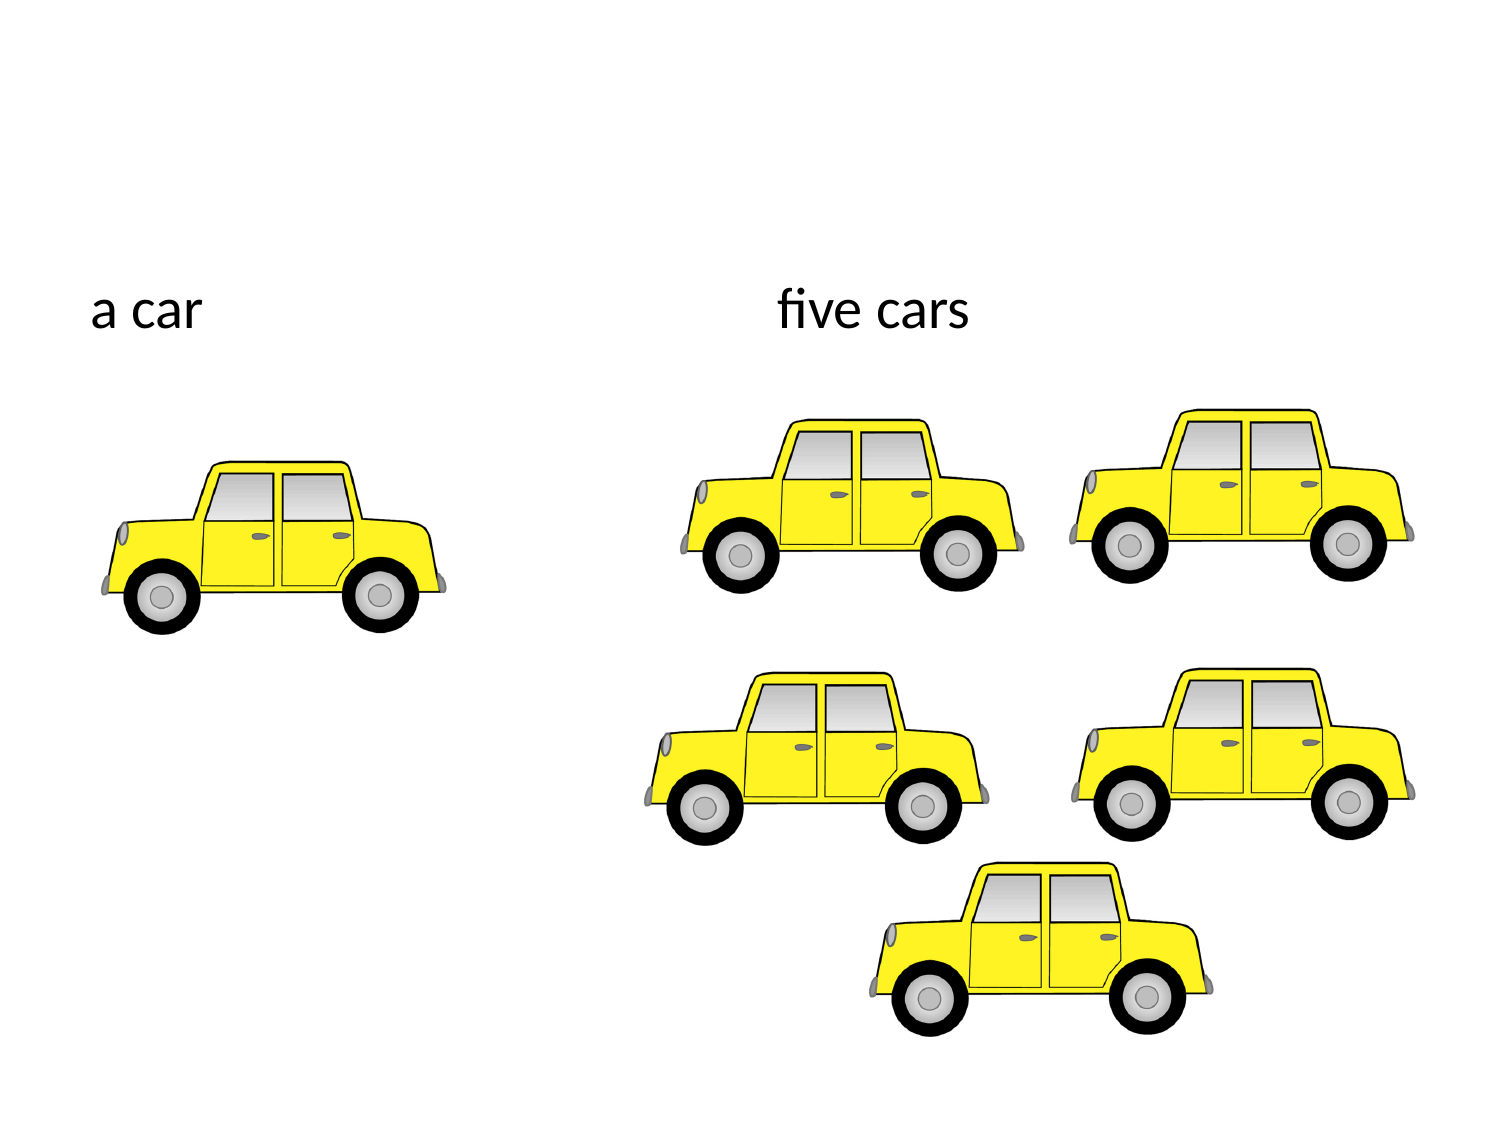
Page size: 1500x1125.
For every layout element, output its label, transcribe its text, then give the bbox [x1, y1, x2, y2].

picture [643, 667, 992, 850]
picture [1070, 663, 1418, 846]
list five cars [762, 262, 1426, 1005]
list a car [75, 262, 738, 1005]
picture [868, 857, 1216, 1041]
picture [1068, 404, 1417, 588]
picture [679, 414, 1027, 598]
picture [100, 456, 449, 639]
